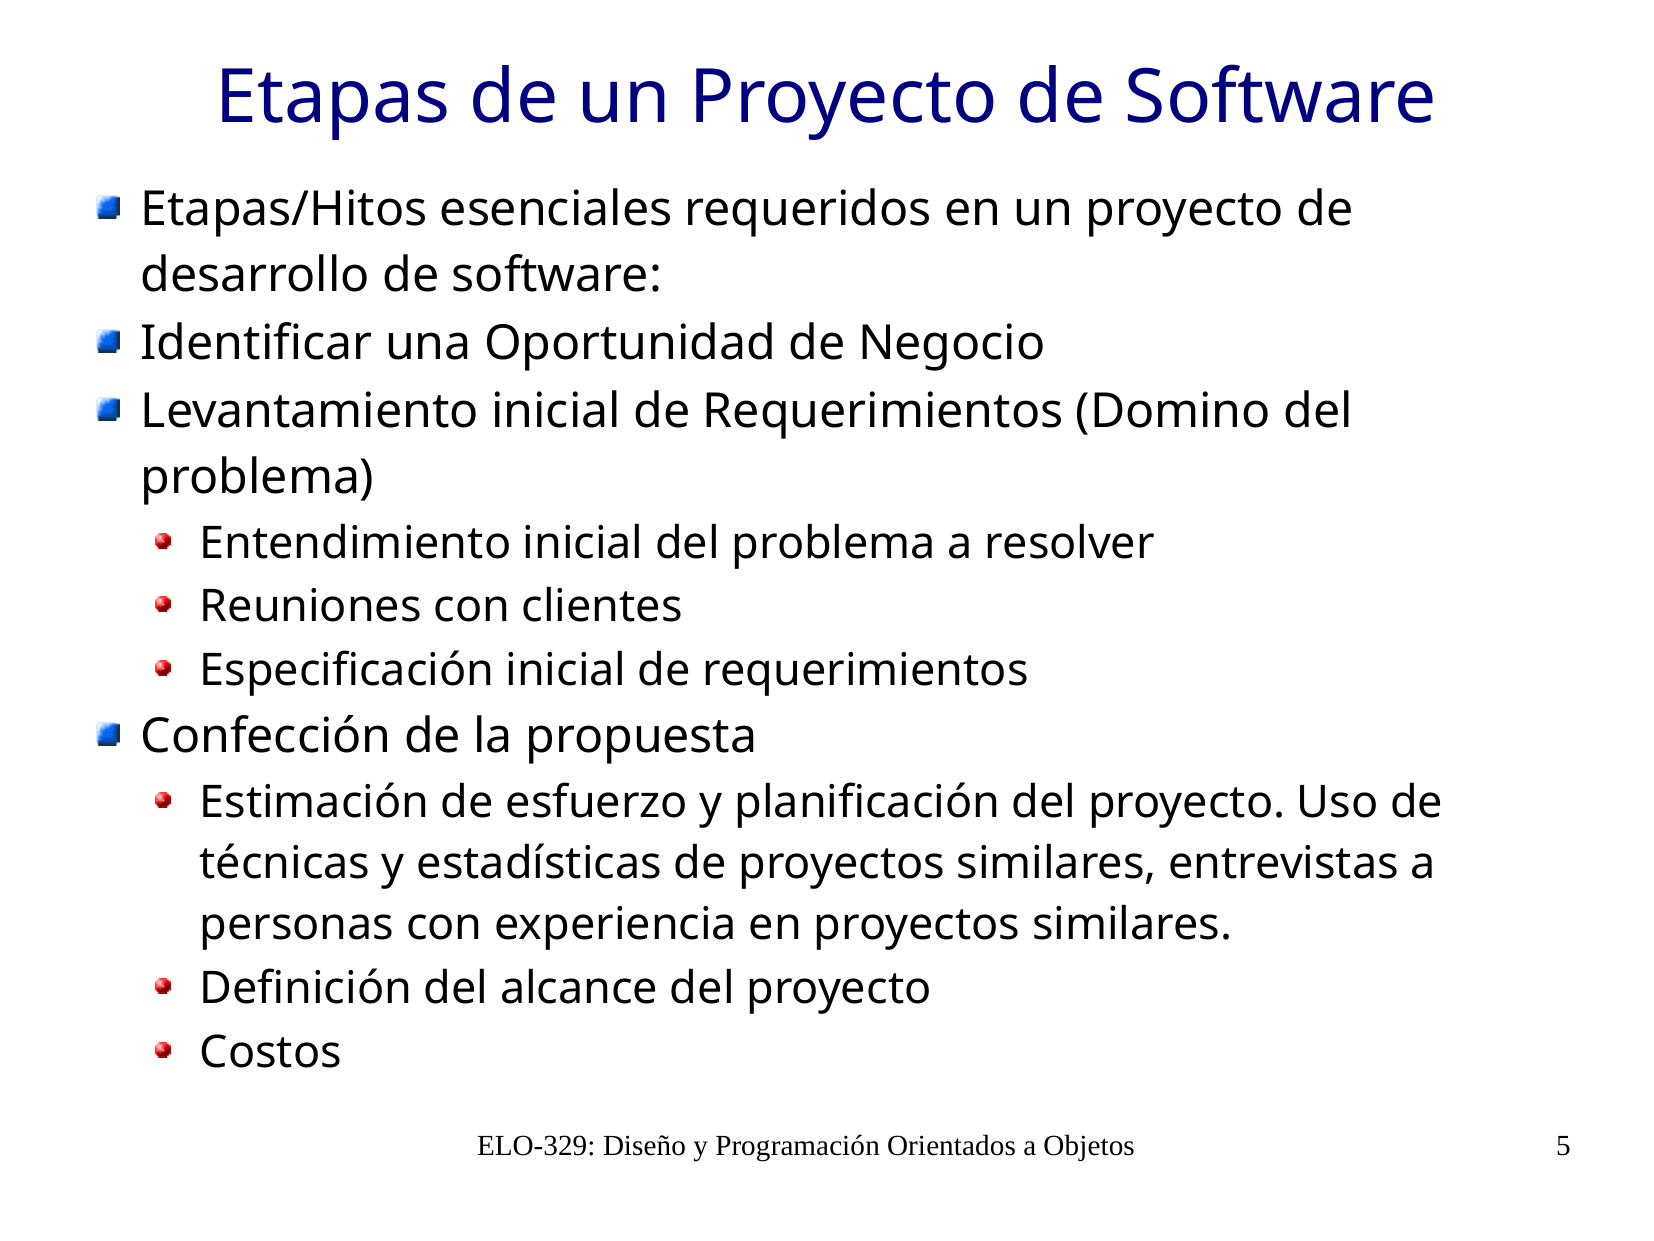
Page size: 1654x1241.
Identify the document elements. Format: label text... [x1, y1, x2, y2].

list Etapas/Hitos esenciales requeridos en un proyecto de desarrollo de software: Identificar una Oportunidad de Negocio Levantamiento inicial de Requerimientos (Domino del problema)‏ Entendimiento inicial del problema a resolver Reuniones con clientes Especificación inicial de requerimientos Confección de la propuesta Estimación de esfuerzo y planificación del proyecto. Uso de técnicas y estadísticas de proyectos similares, entrevistas a personas con experiencia en proyectos similares. Definición del alcance del proyecto Costos [81, 174, 1571, 1084]
title Etapas de un Proyecto de Software [82, 45, 1571, 143]
